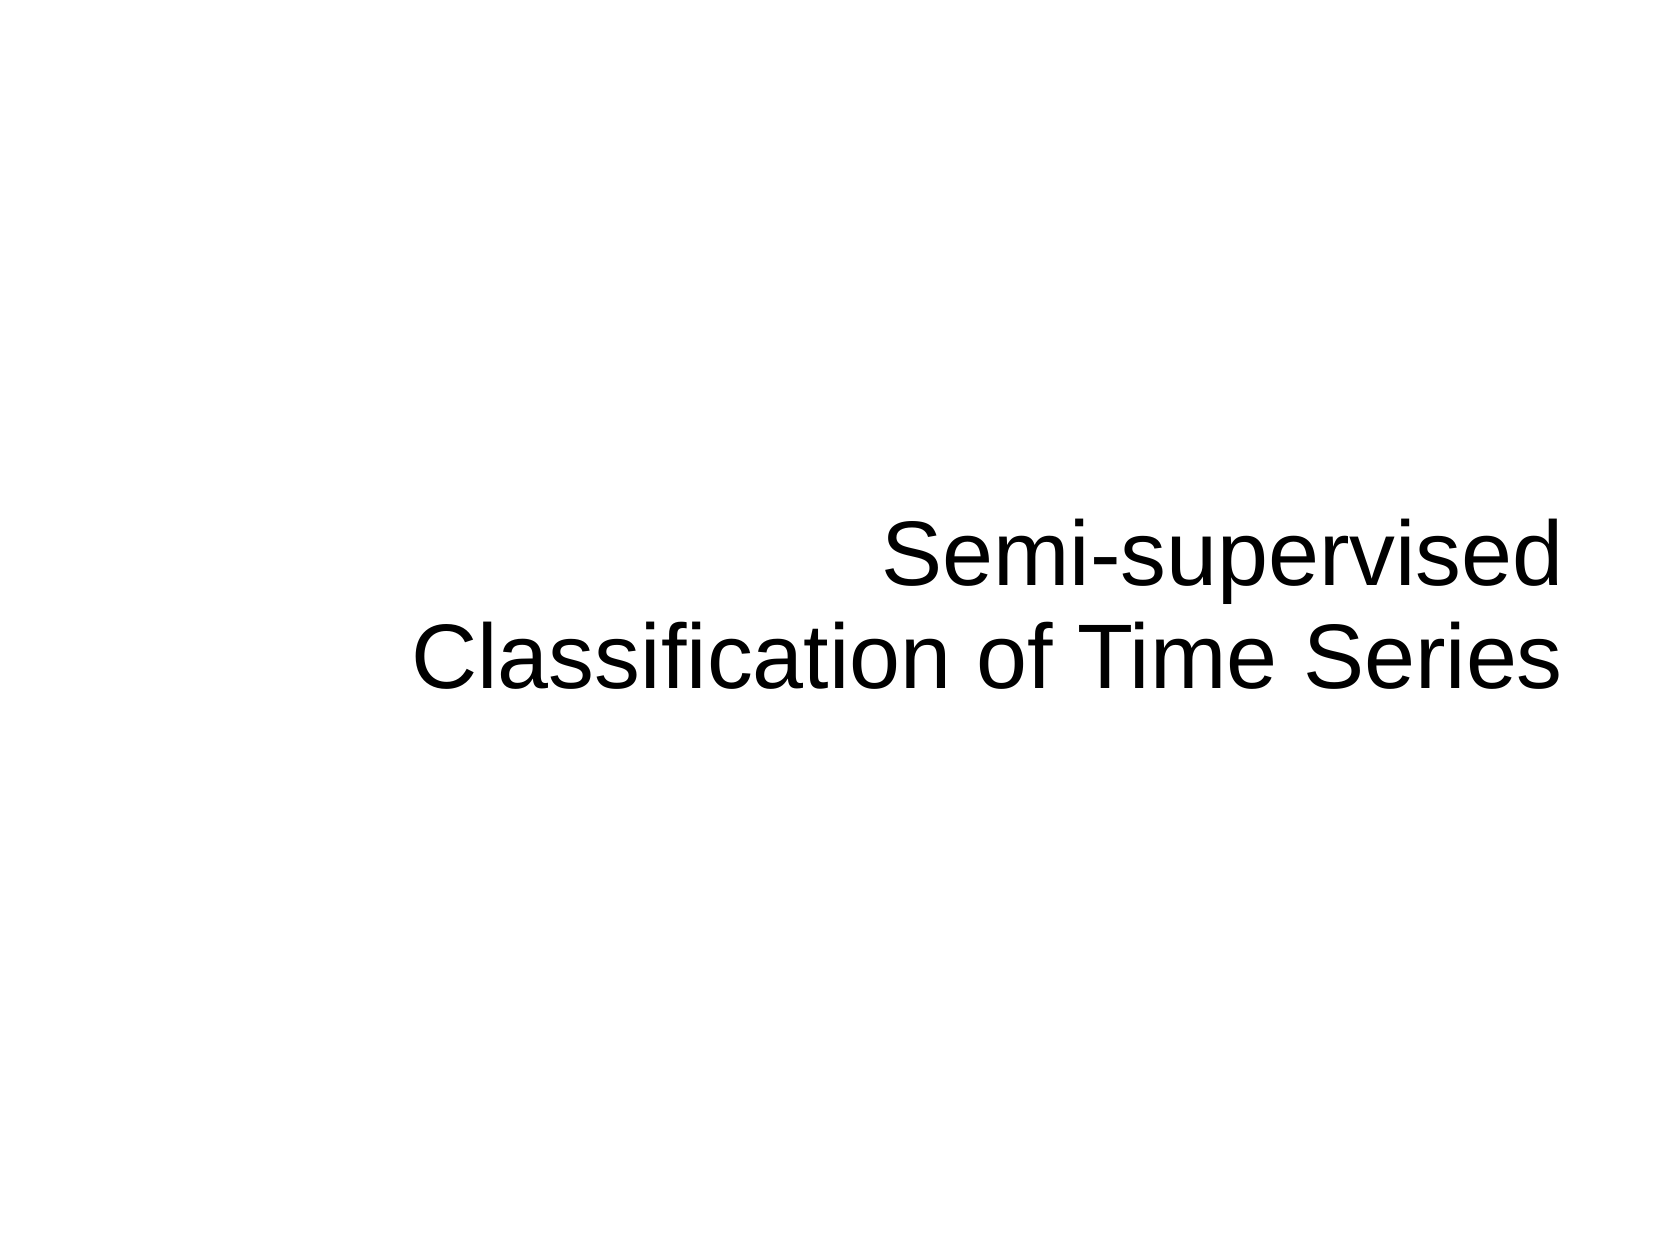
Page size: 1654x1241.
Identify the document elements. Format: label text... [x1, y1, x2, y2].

title Semi-supervised Classification of Time Series [76, 501, 1565, 709]
